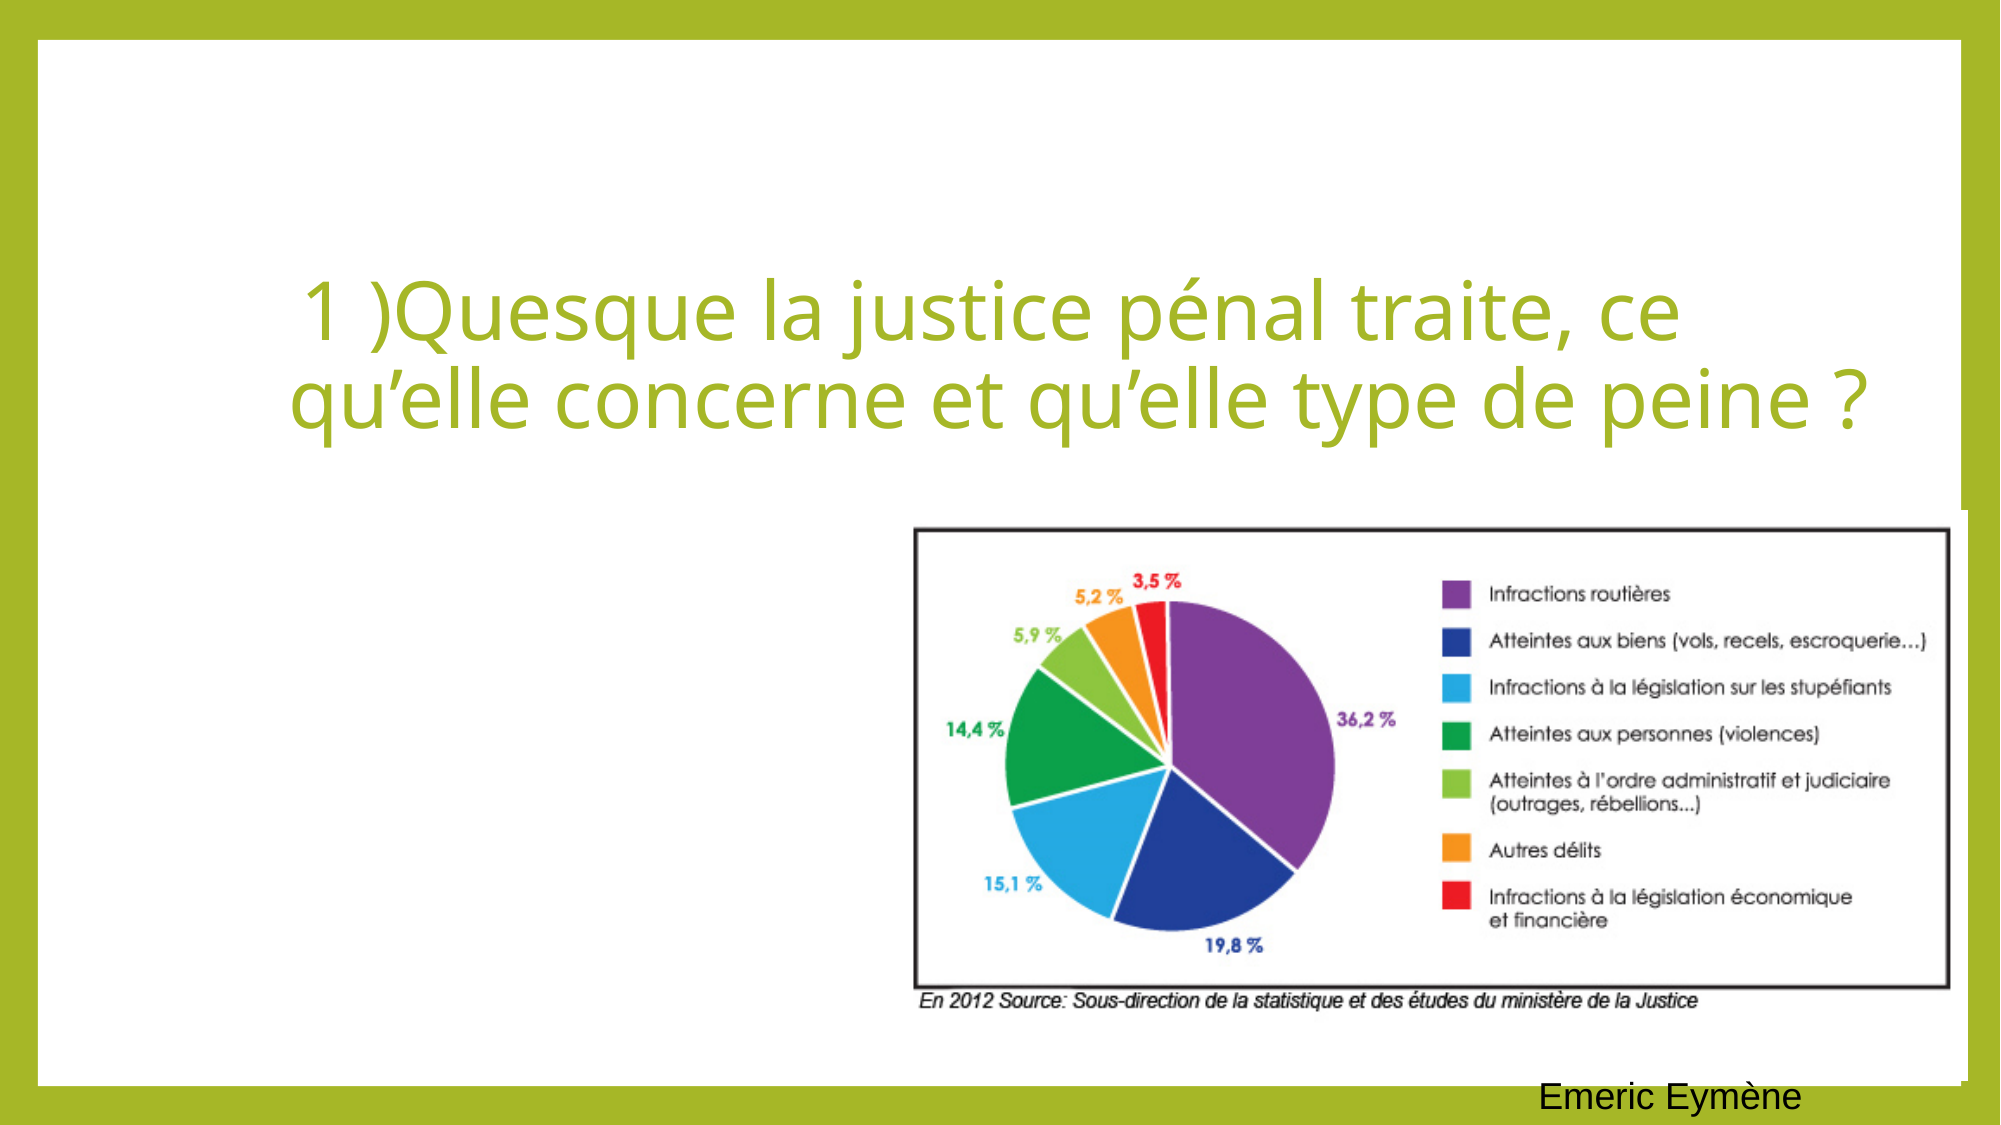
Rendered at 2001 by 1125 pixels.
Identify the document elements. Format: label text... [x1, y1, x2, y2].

title 1 )Quesque la justice pénal traite, ce qu’elle concerne et qu’elle type de peine ? [273, 246, 1894, 470]
picture [900, 510, 1968, 1081]
text_box Emeric Eymène [1523, 1068, 1997, 1125]
